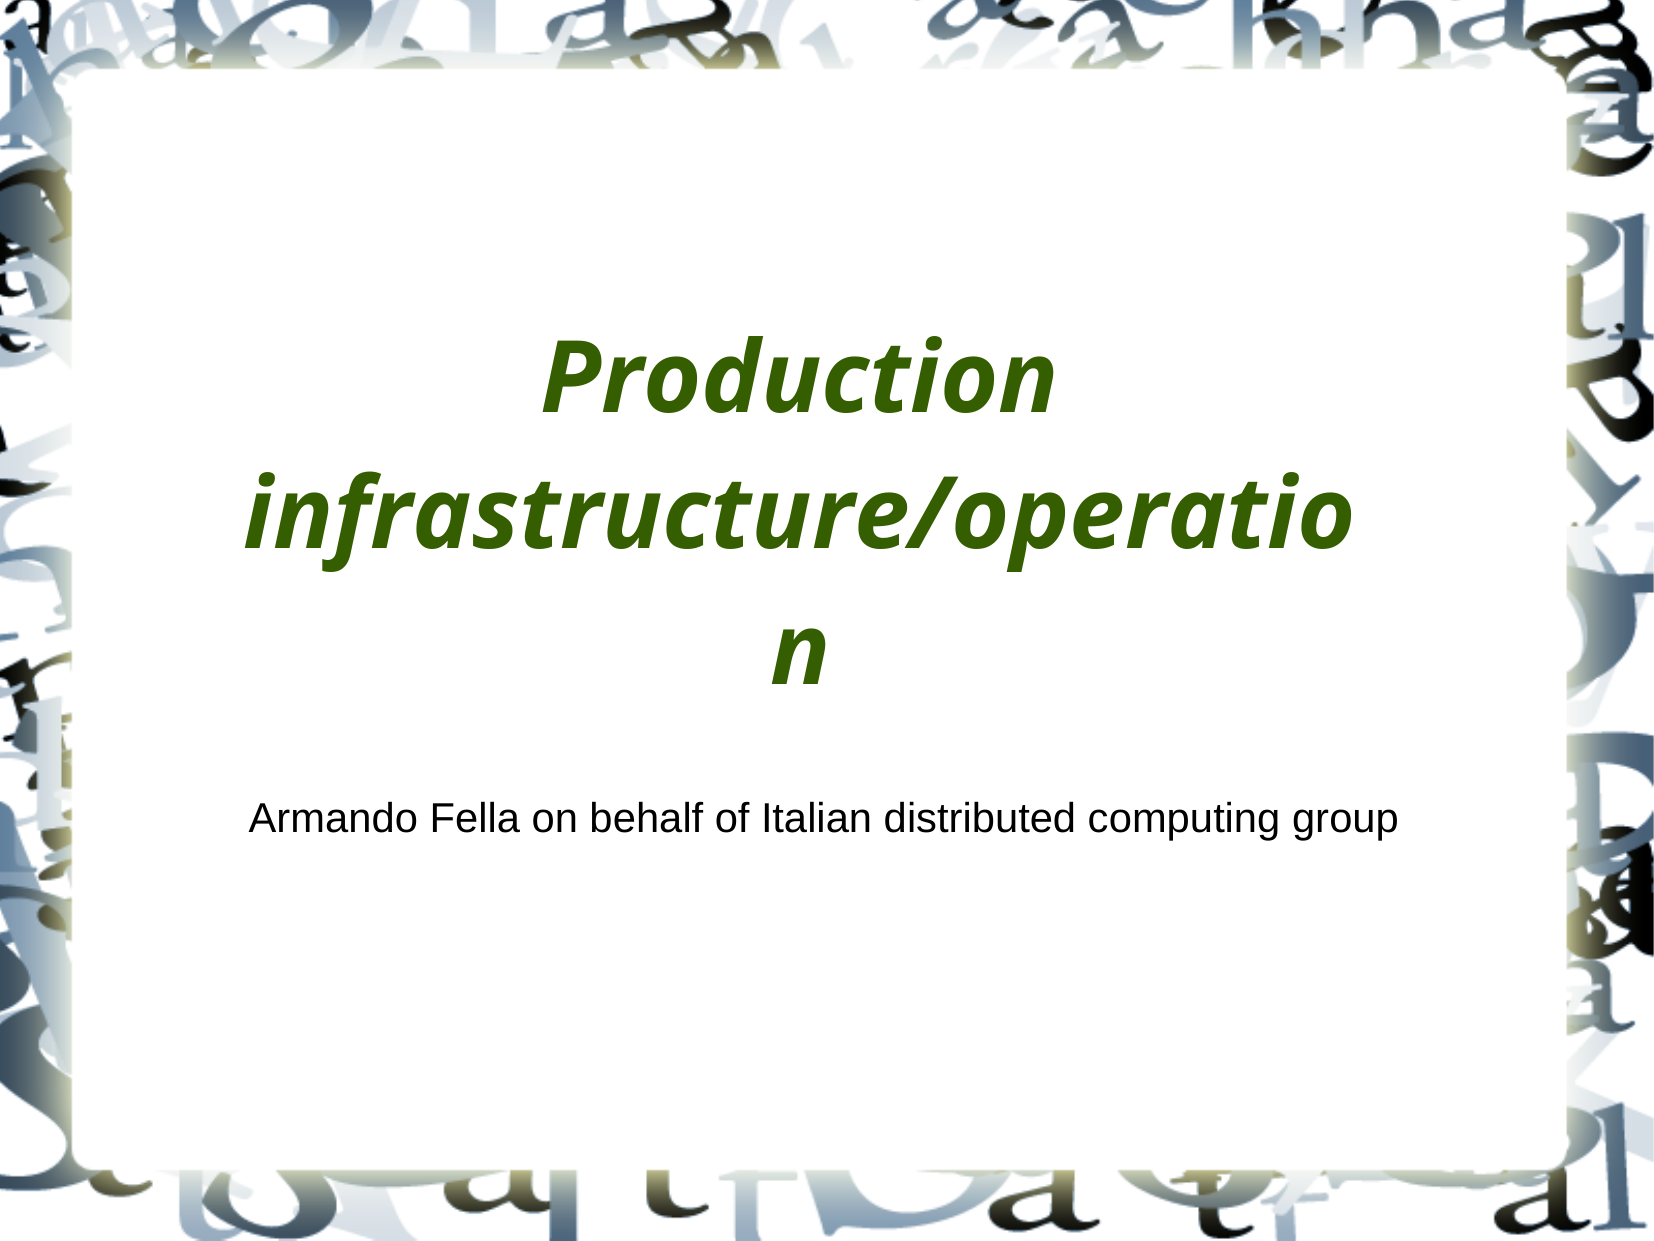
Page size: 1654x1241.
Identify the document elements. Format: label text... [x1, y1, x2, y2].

text_box Production infrastructure/operation [228, 297, 1426, 547]
text_box Armando Fella on behalf of Italian distributed computing group [233, 787, 1415, 849]
picture [0, 0, 1654, 1241]
